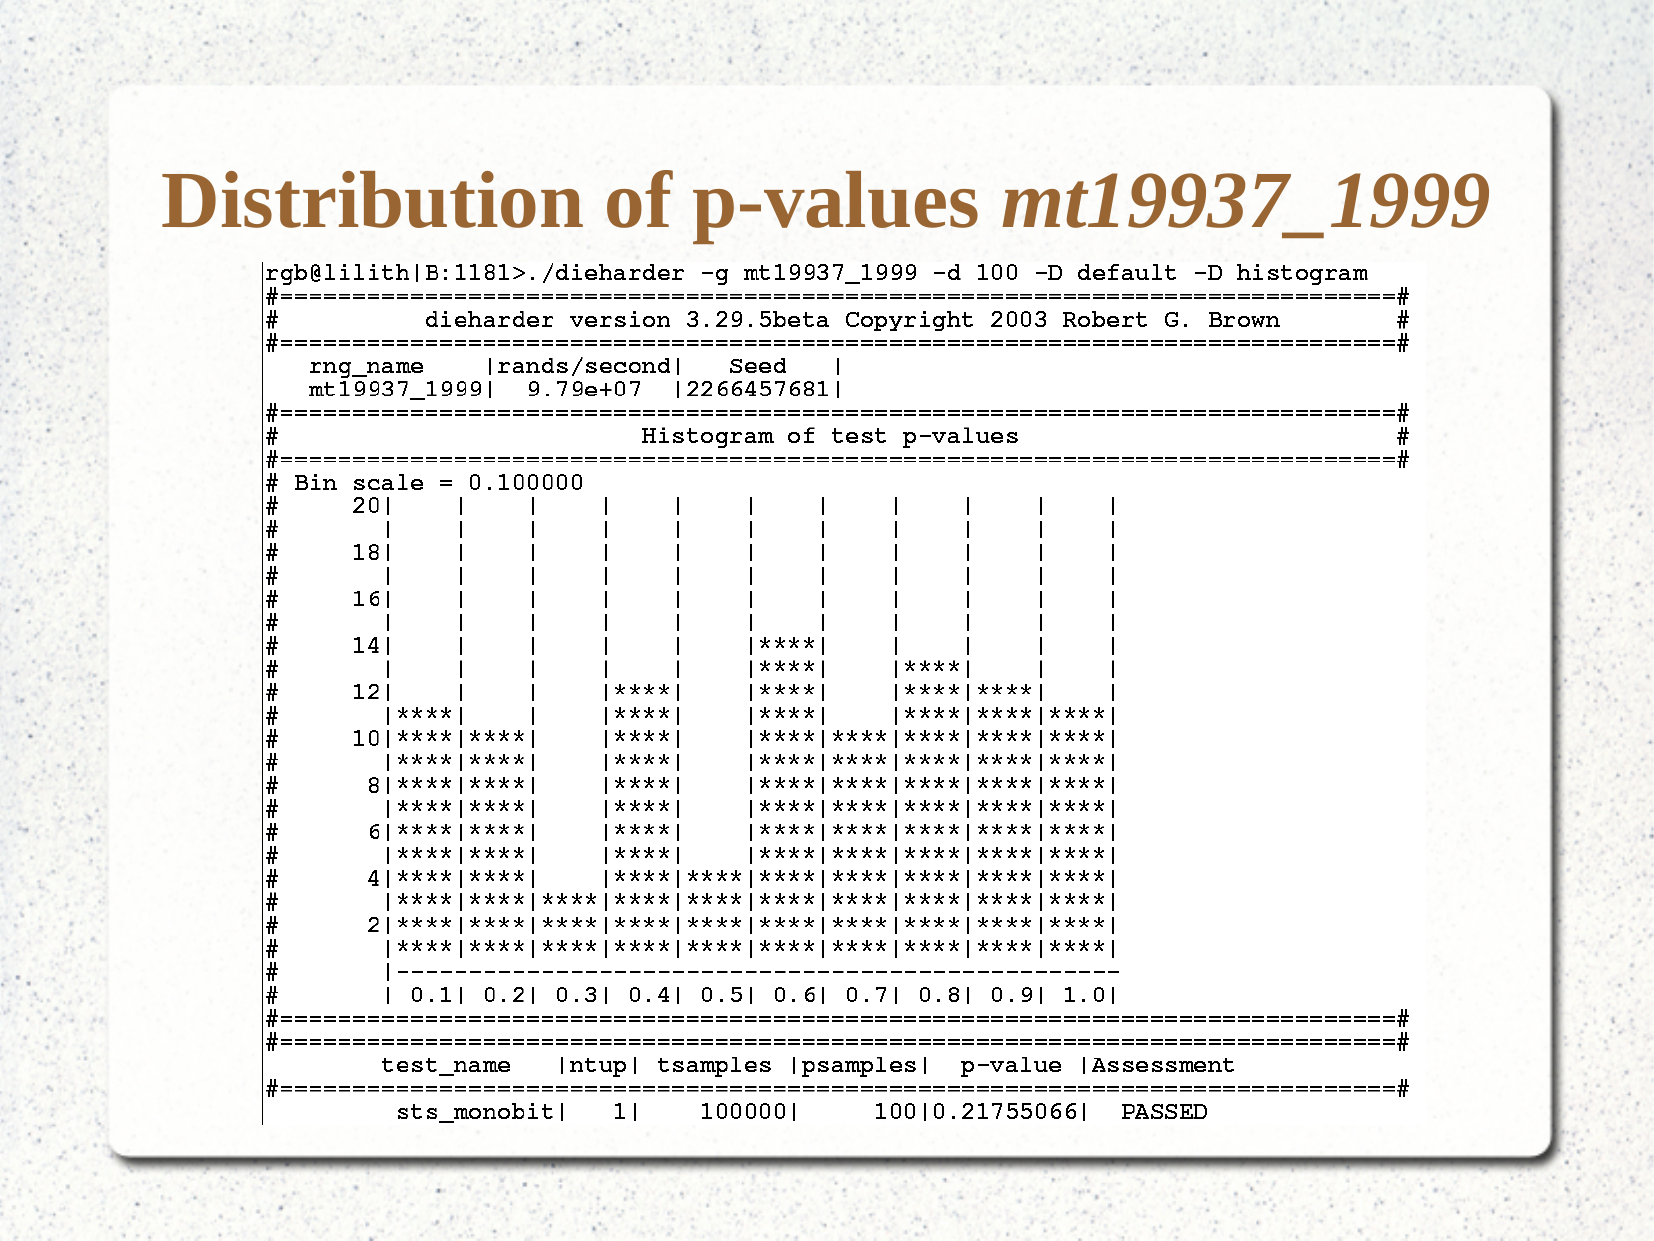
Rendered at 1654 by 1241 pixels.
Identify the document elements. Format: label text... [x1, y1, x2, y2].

picture [0, 0, 1654, 1241]
title Distribution of p-values mt19937_1999 [118, 96, 1536, 304]
